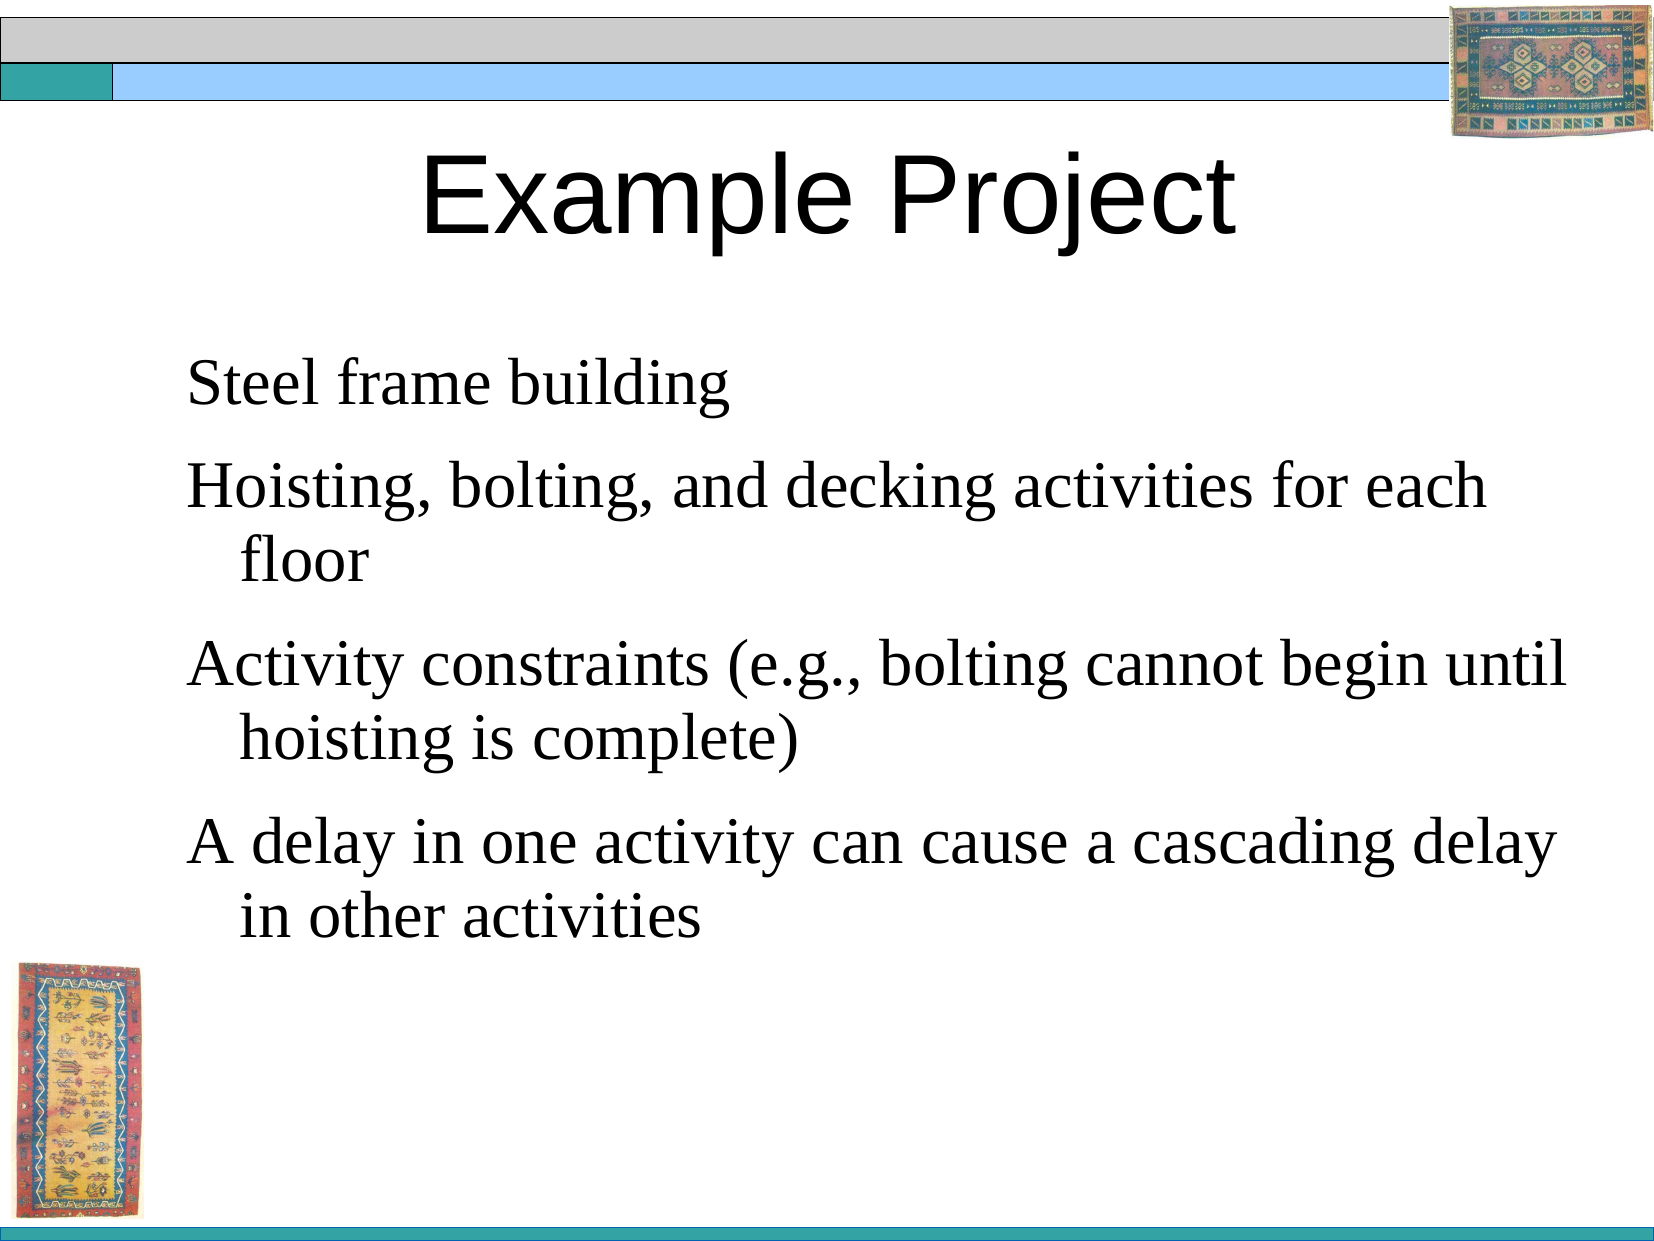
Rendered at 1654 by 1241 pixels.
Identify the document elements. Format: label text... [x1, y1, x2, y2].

list Steel frame building Hoisting, bolting, and decking activities for each floor Activity constraints (e.g., bolting cannot begin until hoisting is complete) A delay in one activity can cause a cascading delay in other activities [168, 344, 1581, 1127]
picture [1449, 5, 1654, 139]
picture [12, 962, 144, 1219]
title Example Project [121, 98, 1534, 291]
